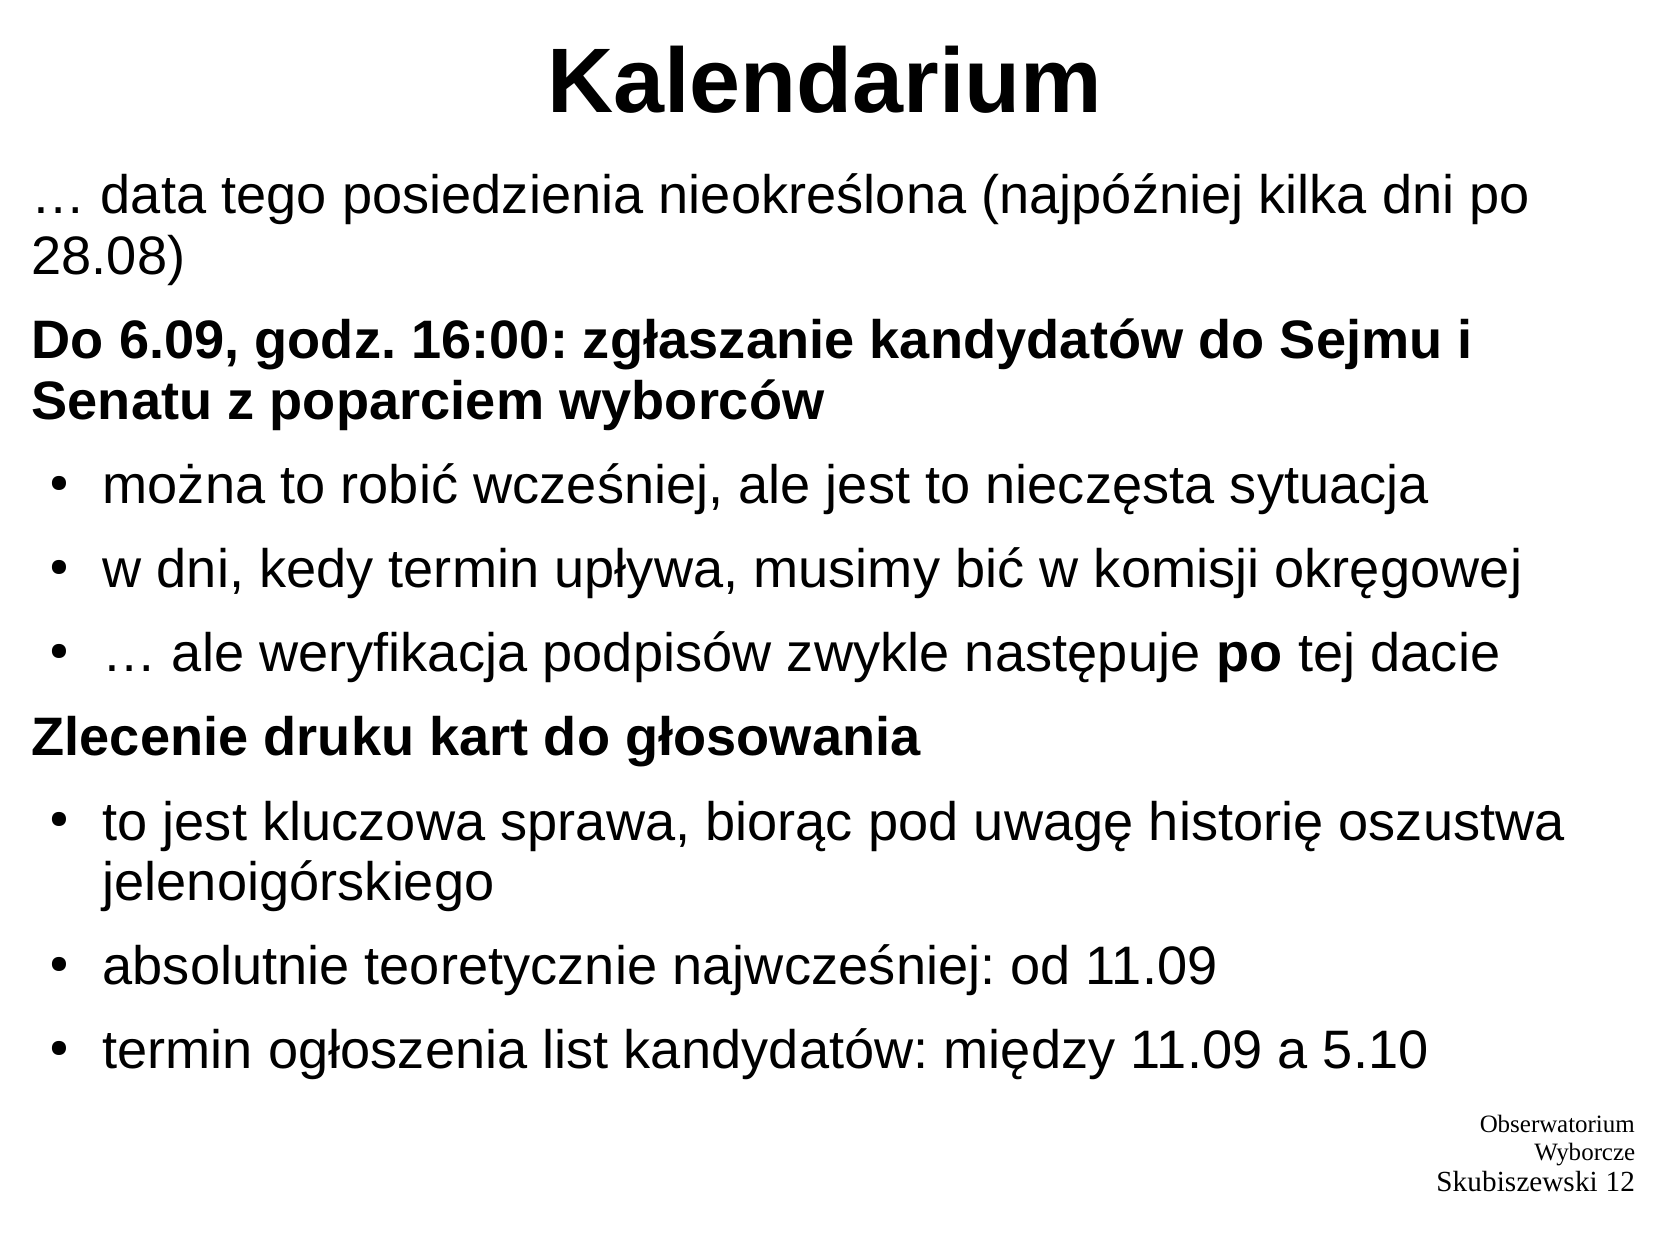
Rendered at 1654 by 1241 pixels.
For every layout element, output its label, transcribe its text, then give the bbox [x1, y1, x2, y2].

list … data tego posiedzienia nieokreślona (najpóźniej kilka dni po 28.08) Do 6.09, godz. 16:00: zgłaszanie kandydatów do Sejmu i Senatu z poparciem wyborców można to robić wcześniej, ale jest to nieczęsta sytuacja w dni, kedy termin upływa, musimy bić w komisji okręgowej … ale weryfikacja podpisów zwykle następuje po tej dacie Zlecenie druku kart do głosowania to jest kluczowa sprawa, biorąc pod uwagę historię oszustwa jelenoigórskiego absolutnie teoretycznie najwcześniej: od 11.09 termin ogłoszenia list kandydatów: między 11.09 a 5.10 [31, 165, 1622, 1201]
title Kalendarium [15, 30, 1636, 151]
